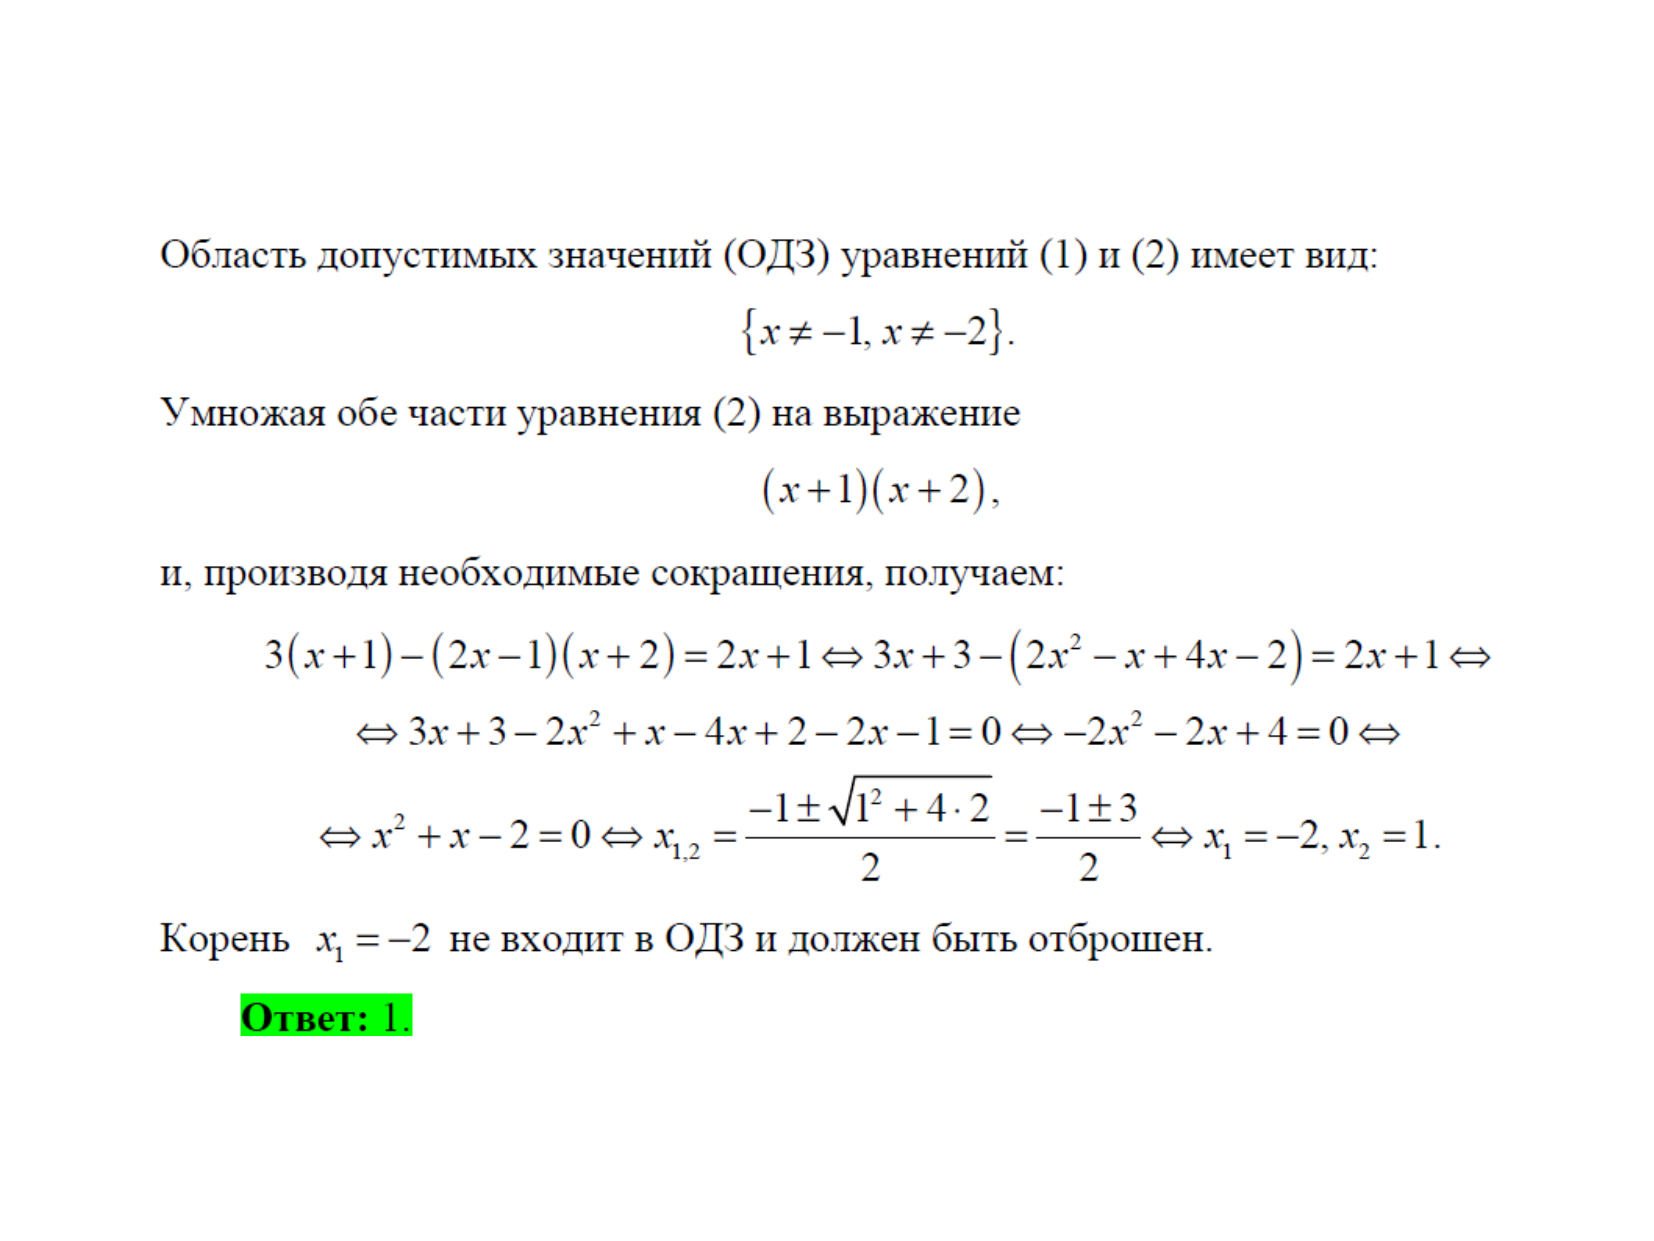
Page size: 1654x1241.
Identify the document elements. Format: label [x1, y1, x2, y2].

picture [33, 199, 1624, 1036]
